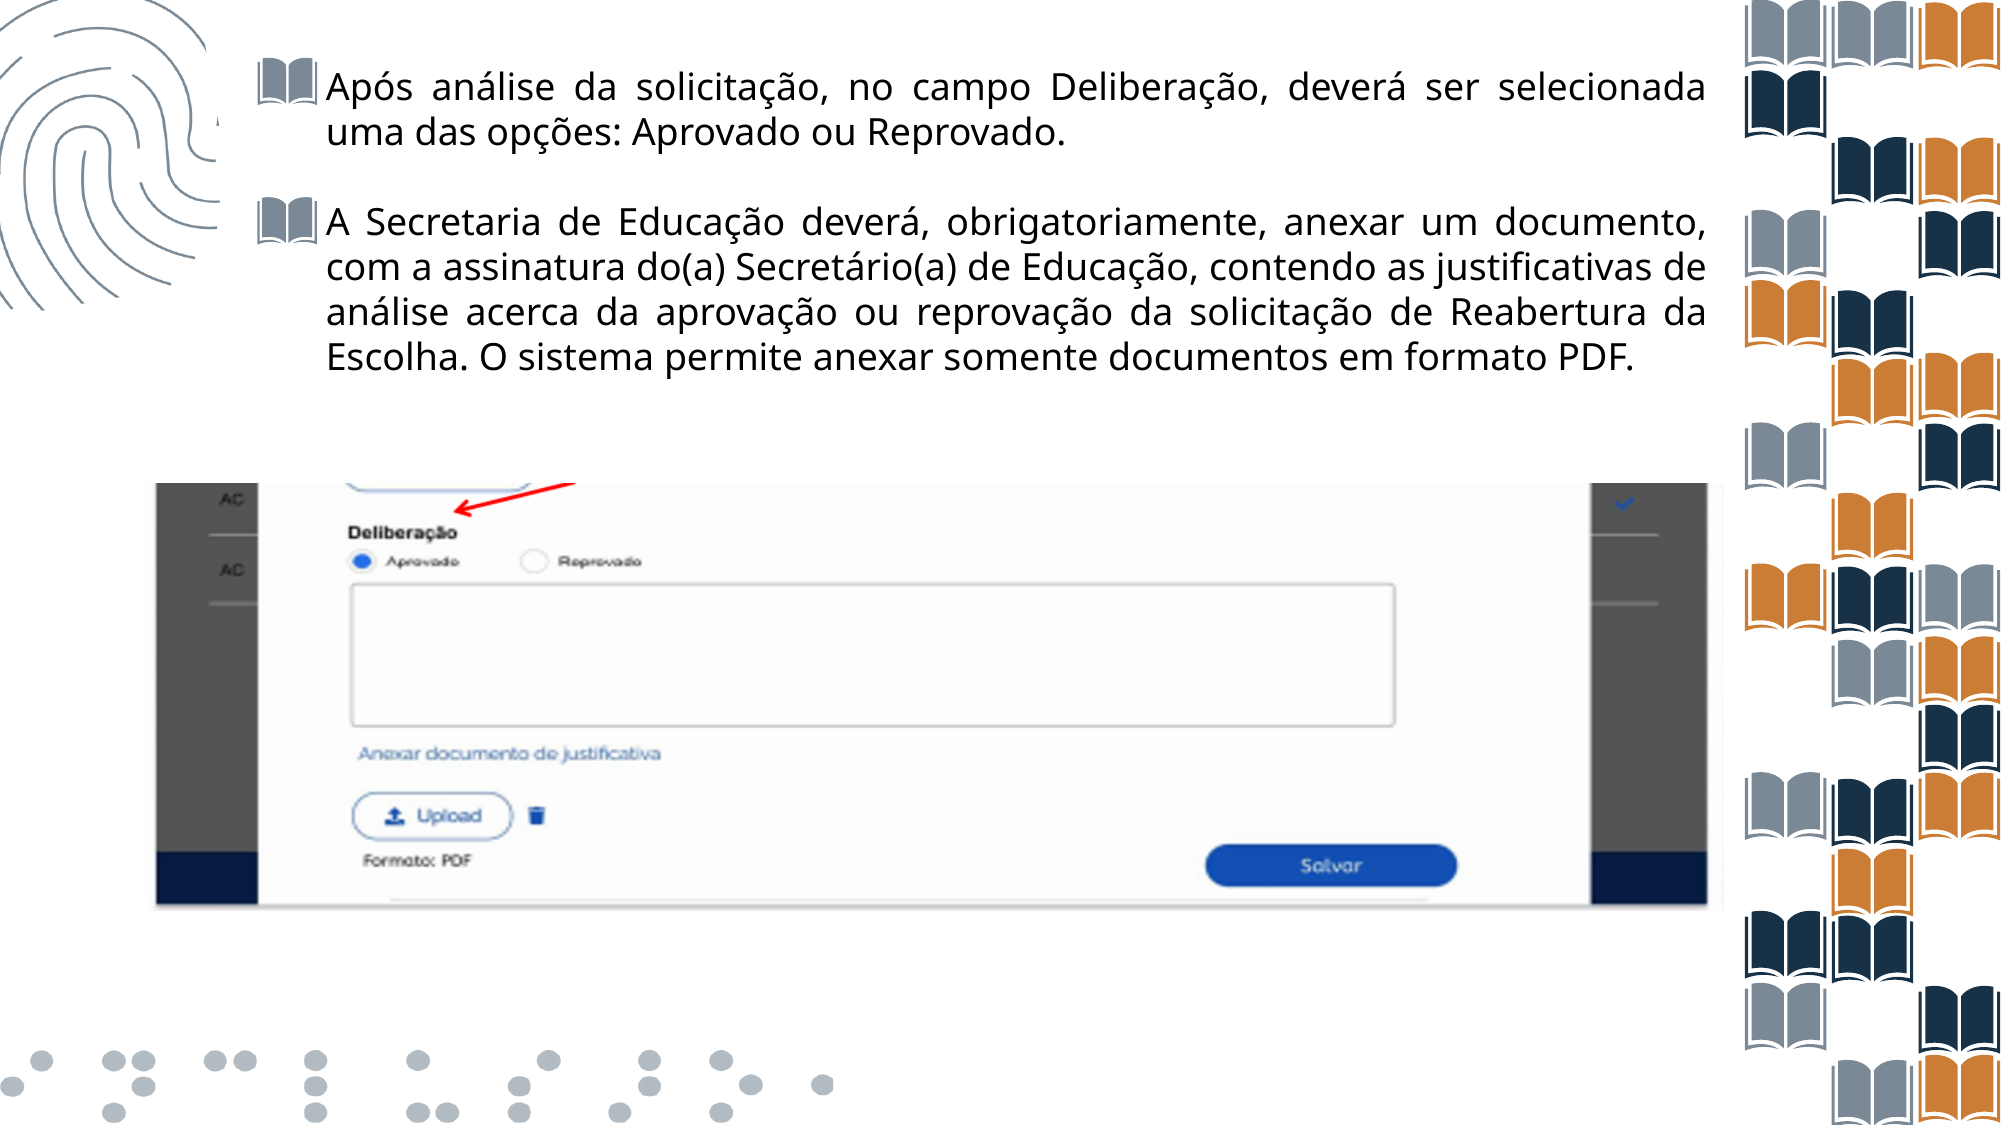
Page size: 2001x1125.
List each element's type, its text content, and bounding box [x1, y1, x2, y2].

text_box [257, 194, 317, 245]
text_box [1918, 134, 2000, 206]
text_box [1744, 560, 1827, 632]
text_box [1744, 0, 1827, 139]
text_box [0, 1050, 834, 1123]
text_box [1831, 489, 1914, 561]
text_box [1918, 207, 2000, 279]
picture [146, 483, 1724, 911]
text_box [1831, 1056, 1914, 1125]
text_box [257, 55, 310, 106]
text_box [1831, 775, 1914, 984]
text_box Após análise da solicitação, no campo Deliberação, deverá ser selecionada uma das opções: Aprovado ou Reprovado. A Secretaria de Educação deverá, obrigatoriamente, anexar um documento, com a assinatura do(a) Secretário(a) de Educação, contendo as justificativas de análise acerca da aprovação ou reprovação da solicitação de Reabertura da Escolha. O sistema permite anexar somente documentos em formato PDF. [310, 55, 1724, 435]
text_box [1831, 287, 1914, 427]
text_box [1918, 982, 2000, 1123]
text_box [1831, 563, 1914, 635]
text_box [1744, 769, 1827, 840]
text_box [0, 0, 246, 318]
text_box [1744, 206, 1827, 348]
text_box [1744, 419, 1827, 491]
text_box [1831, 133, 1914, 205]
text_box [1744, 907, 1827, 1051]
text_box [1918, 349, 2000, 492]
text_box [1918, 561, 2000, 841]
text_box [1831, 636, 1914, 708]
text_box [1918, 0, 2000, 71]
text_box [1831, 0, 1914, 69]
